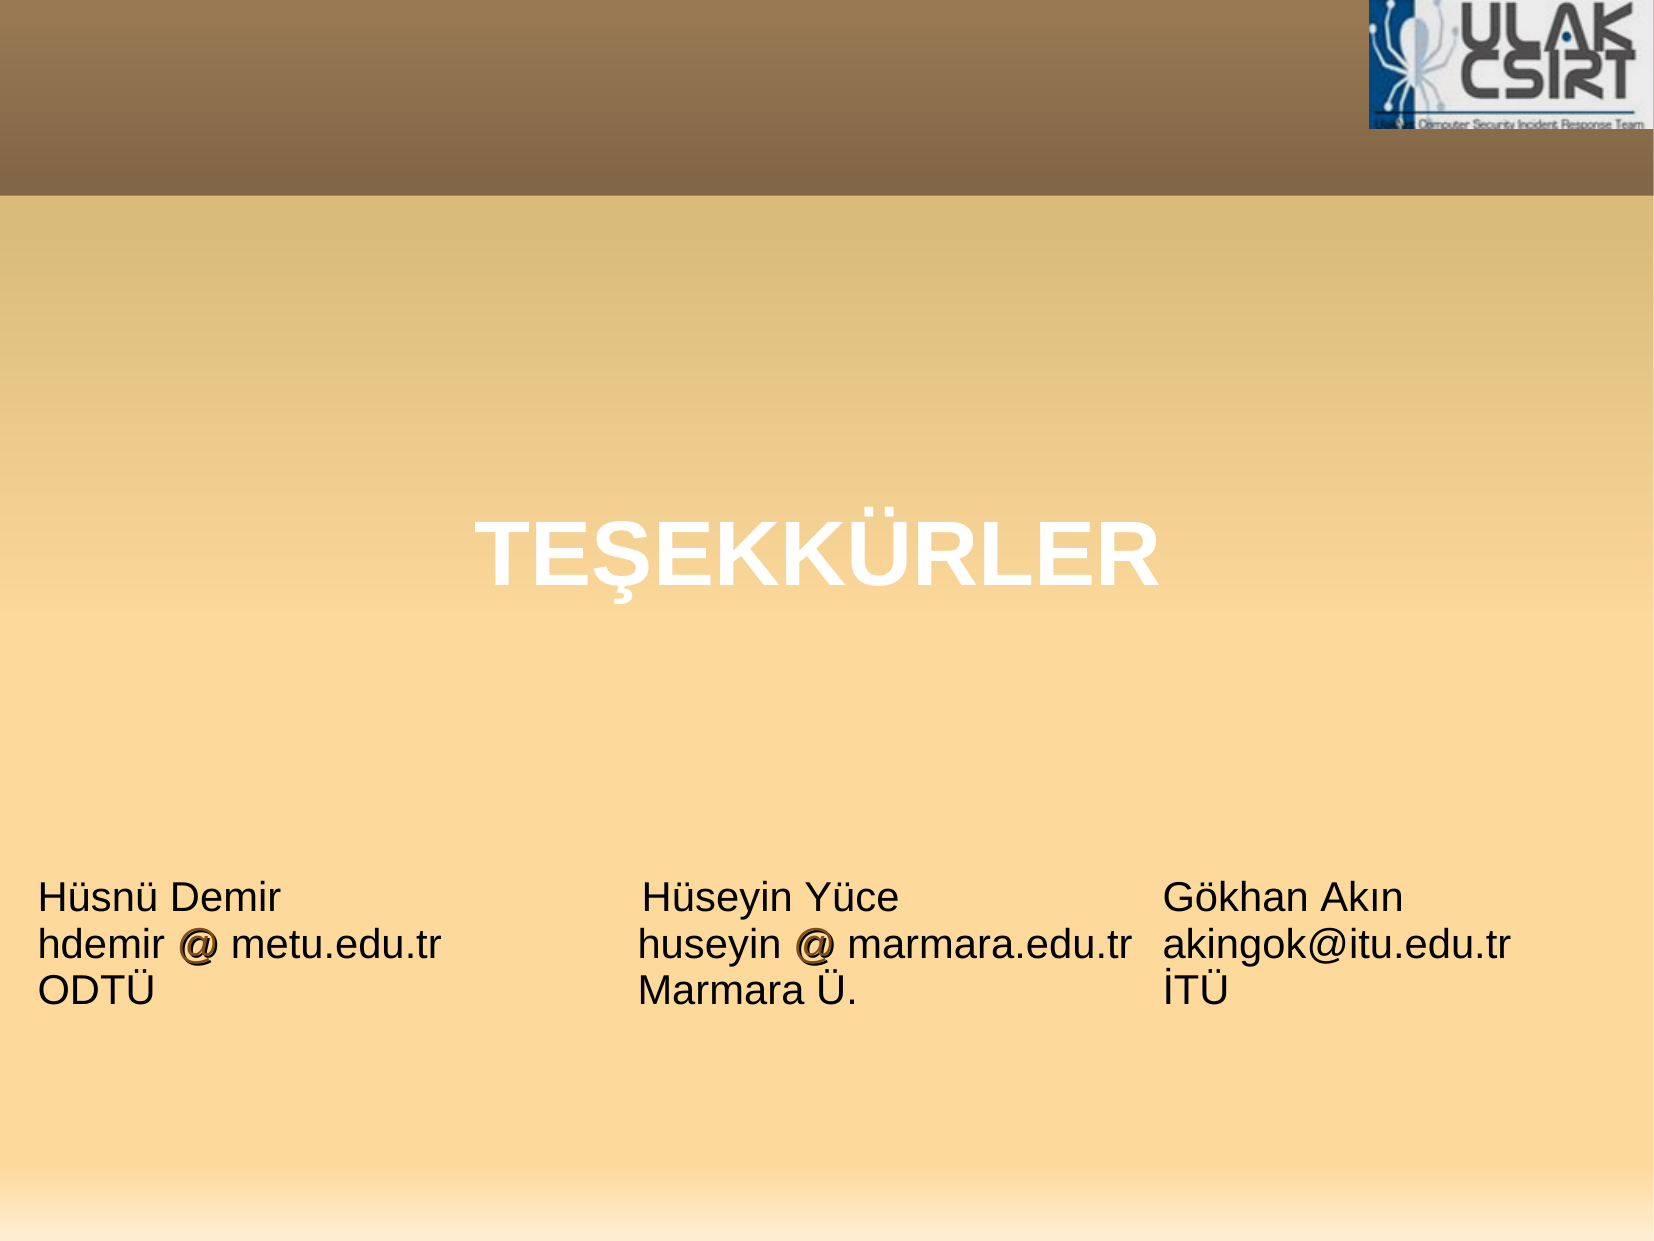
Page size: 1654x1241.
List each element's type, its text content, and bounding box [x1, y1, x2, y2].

title TEŞEKKÜRLER [75, 450, 1564, 658]
text_box Hüsnü Demir Hüseyin Yüce Gökhan Akın hdemir @ metu.edu.tr huseyin @ marmara.edu.tr akingok@itu.edu.tr ODTÜ Marmara Ü. İTÜ [37, 824, 1613, 1109]
picture [0, 0, 1654, 1241]
